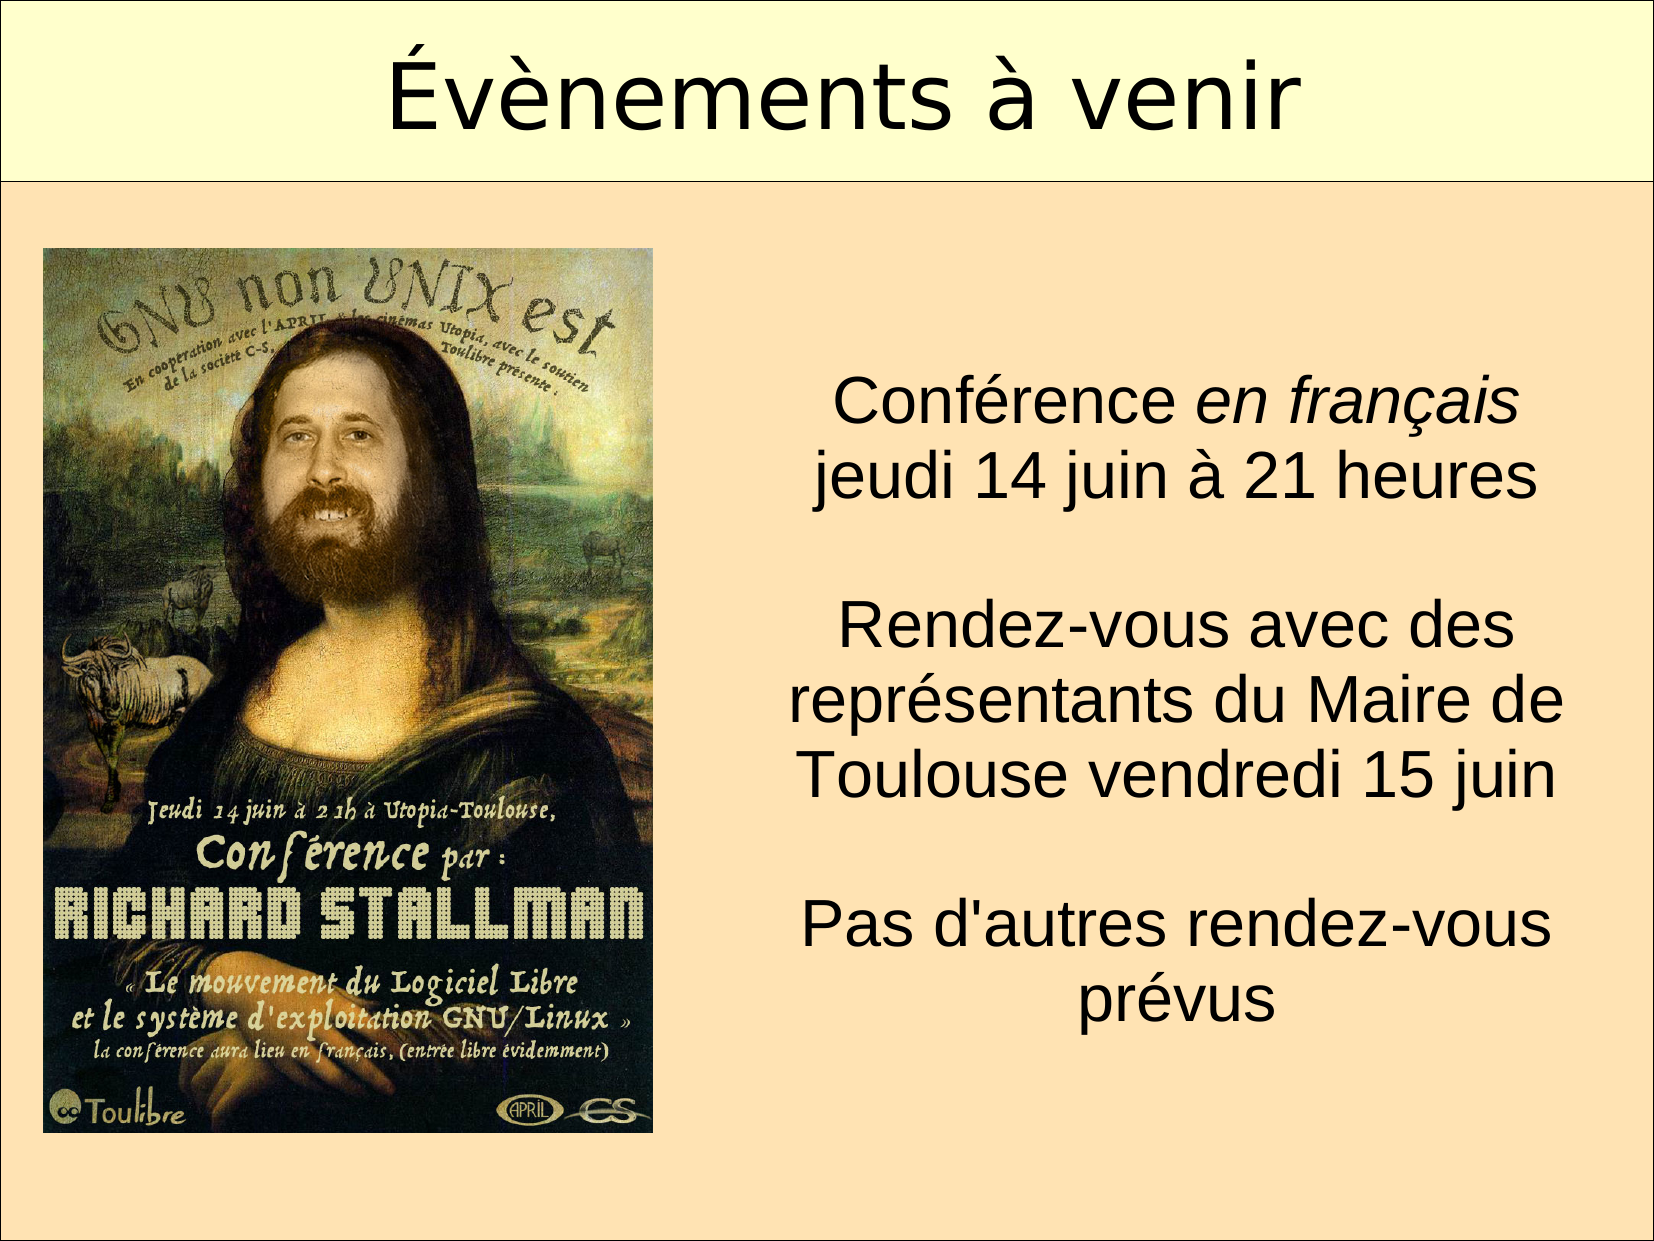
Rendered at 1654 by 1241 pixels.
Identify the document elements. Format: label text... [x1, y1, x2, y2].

subtitle Conférence en français jeudi 14 juin à 21 heures Rendez-vous avec des représentants du Maire de Toulouse vendredi 15 juin Pas d'autres rendez-vous prévus [783, 252, 1571, 1147]
picture [43, 248, 653, 1133]
title Évènements à venir [135, 37, 1552, 158]
